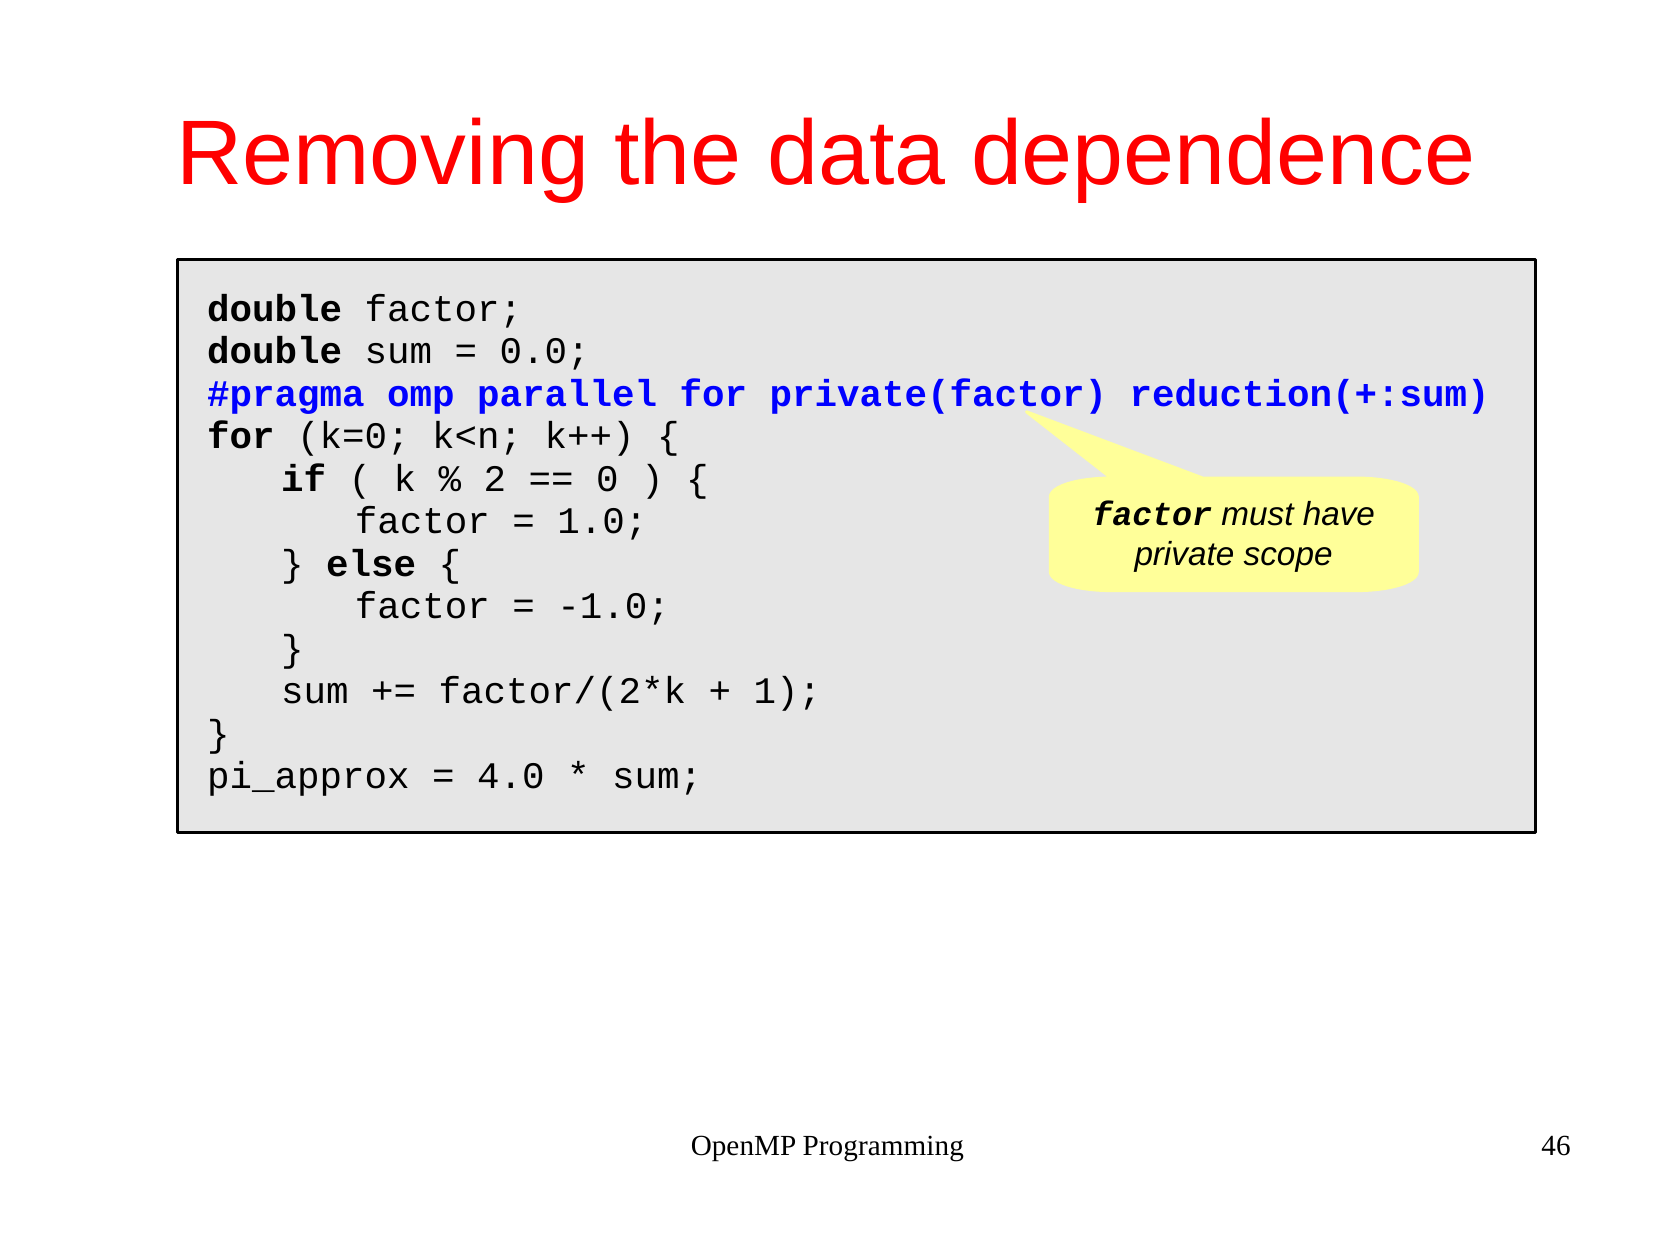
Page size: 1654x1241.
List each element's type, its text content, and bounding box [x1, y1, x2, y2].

text_box factor must have private scope [1026, 411, 1418, 591]
text_box double factor; double sum = 0.0; #pragma omp parallel for private(factor) reduction(+:sum) for (k=0; k<n; k++) { if ( k % 2 == 0 ) { factor = 1.0; } else { factor = -1.0; } sum += factor/(2*k + 1); } pi_approx = 4.0 * sum; [177, 259, 1536, 833]
title Removing the data dependence [82, 49, 1571, 257]
